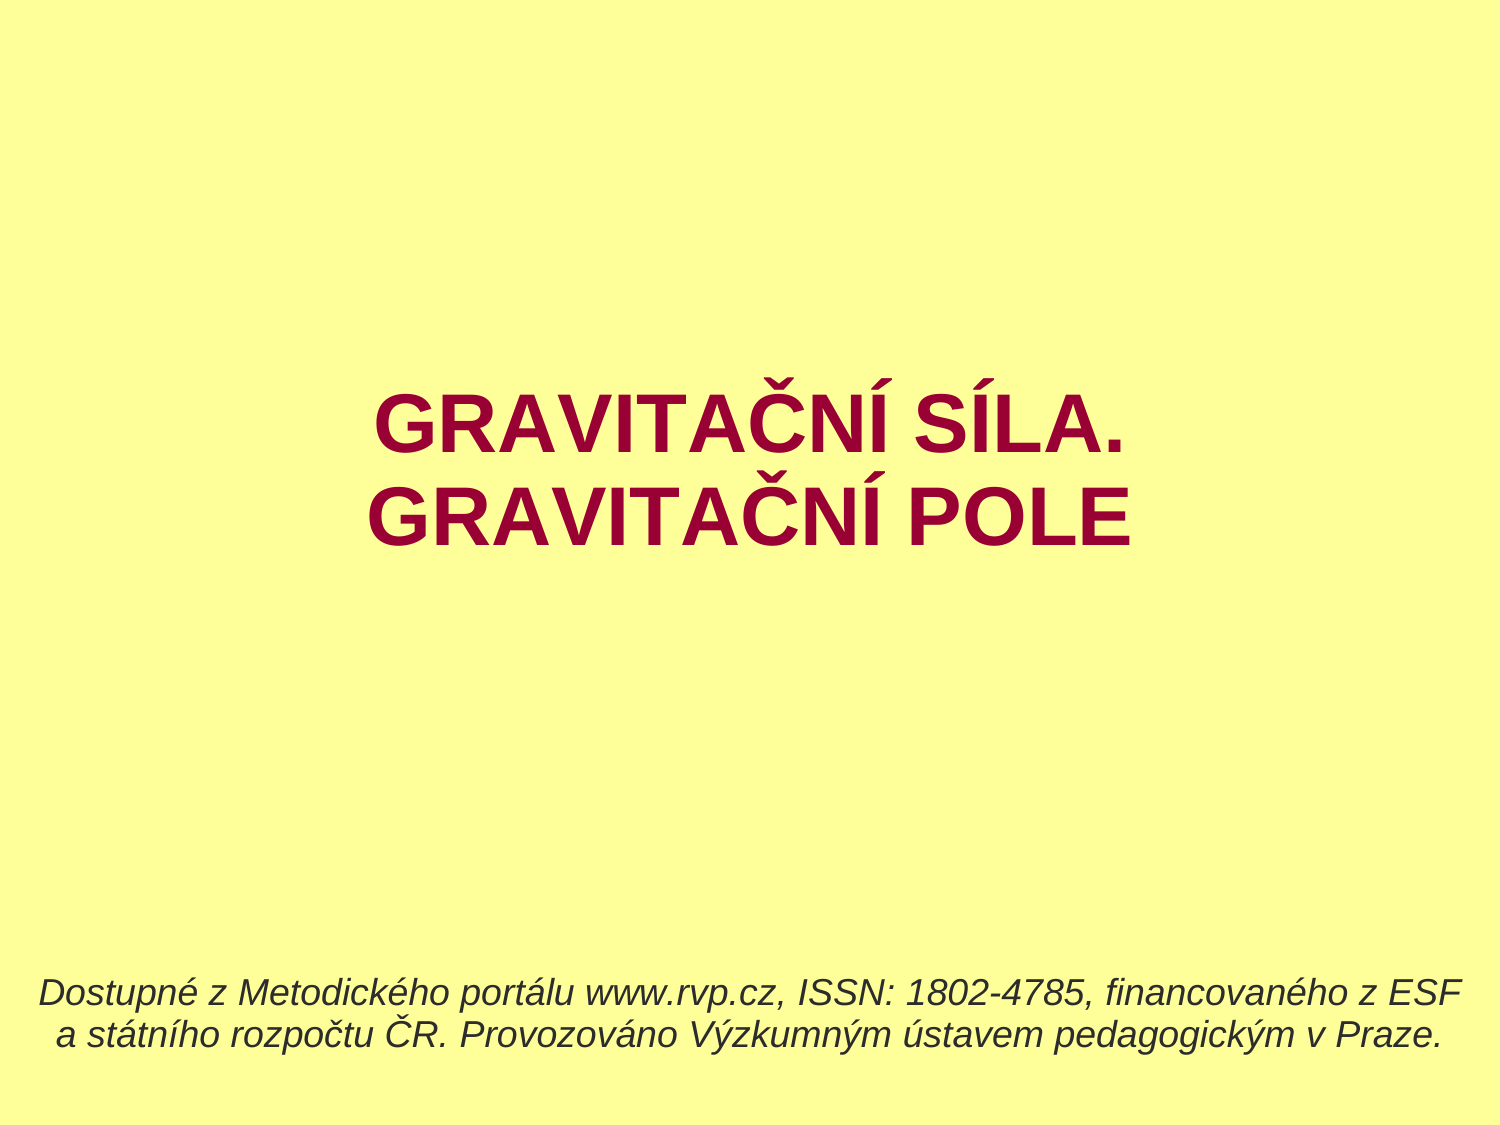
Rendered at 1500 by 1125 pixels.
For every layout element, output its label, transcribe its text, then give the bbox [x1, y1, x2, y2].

title GRAVITAČNÍ SÍLA. GRAVITAČNÍ POLE [112, 349, 1388, 591]
text_box Dostupné z Metodického portálu www.rvp.cz, ISSN: 1802-4785, financovaného z ESF a státního rozpočtu ČR. Provozováno Výzkumným ústavem pedagogickým v Praze. [0, 964, 1500, 1064]
